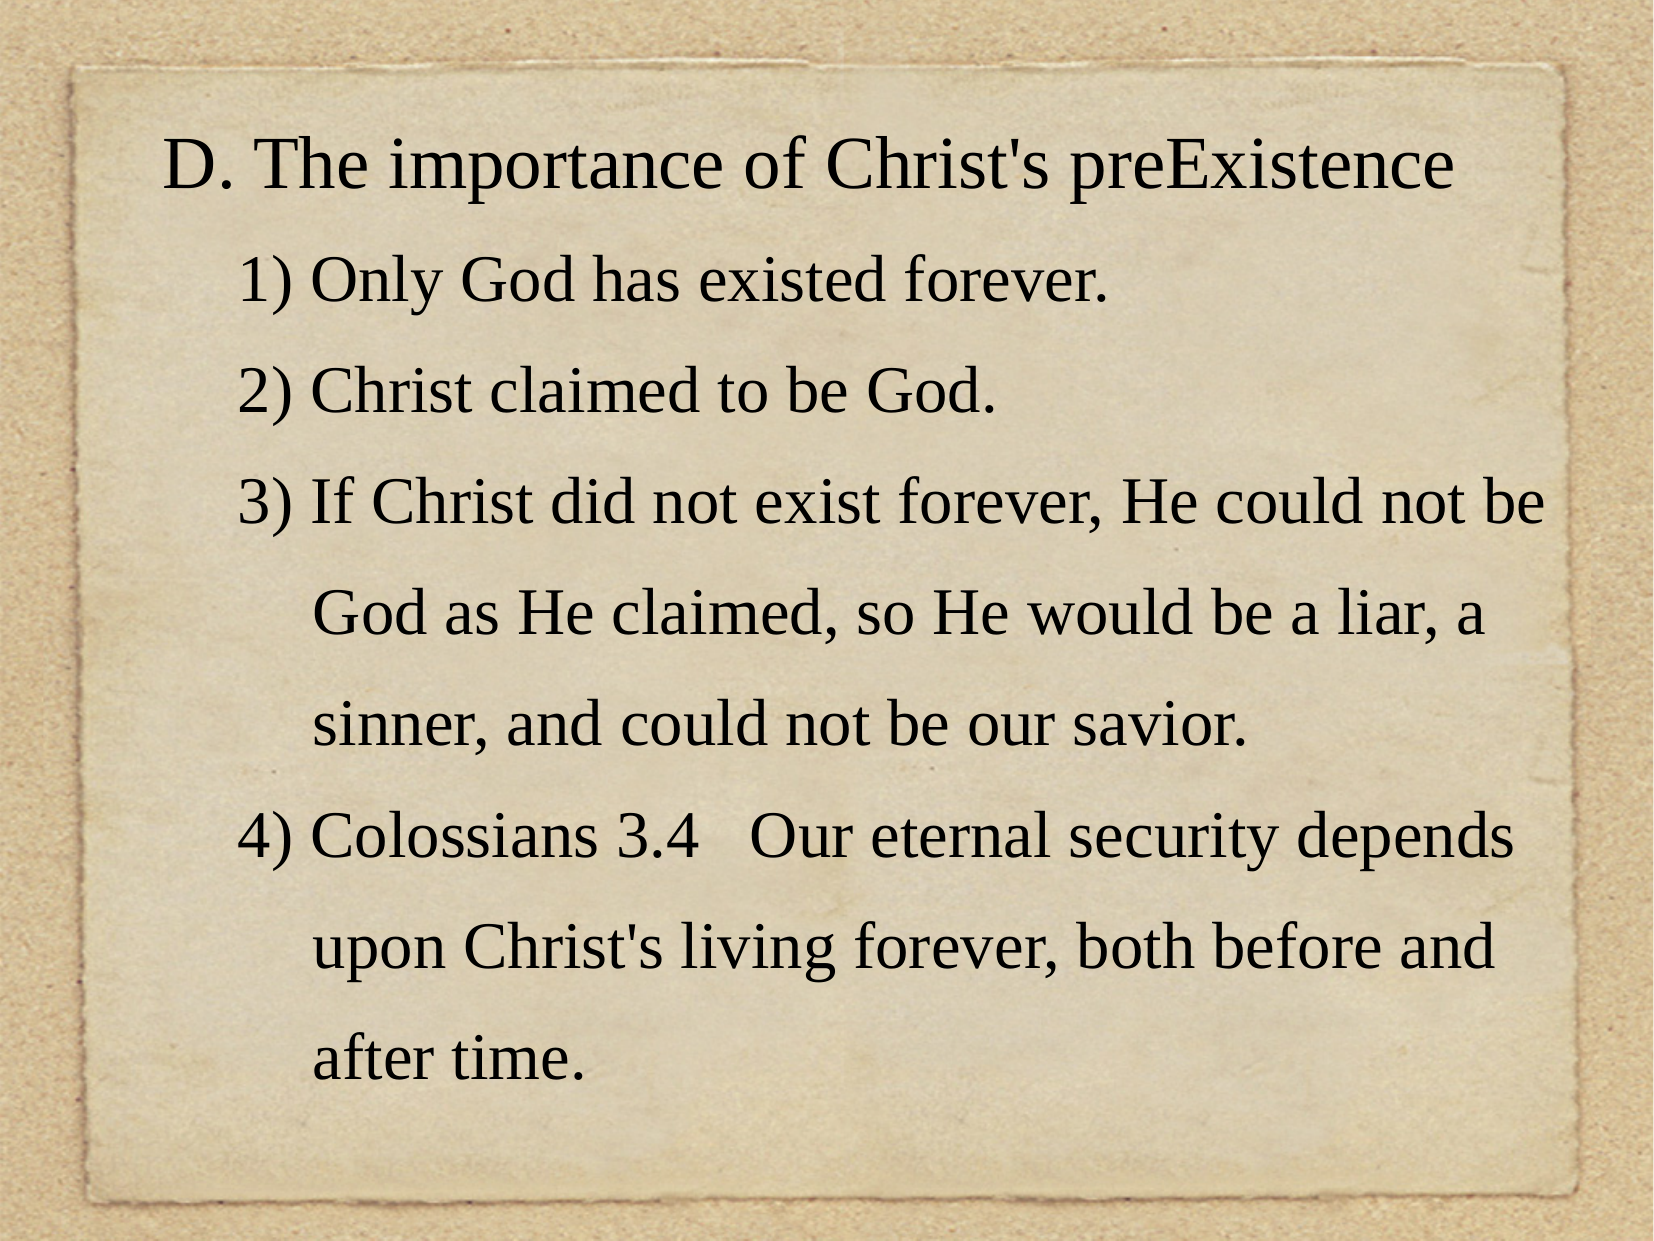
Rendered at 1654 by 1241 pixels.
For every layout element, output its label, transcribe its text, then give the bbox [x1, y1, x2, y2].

picture [0, 0, 1654, 1241]
text_box D. The importance of Christ's preExistence 1) Only God has existed forever. 2) Christ claimed to be God. 3) If Christ did not exist forever, He could not be God as He claimed, so He would be a liar, a sinner, and could not be our savior. 4) Colossians 3.4 Our eternal security depends upon Christ's living forever, both before and after time. [73, 73, 1603, 1101]
